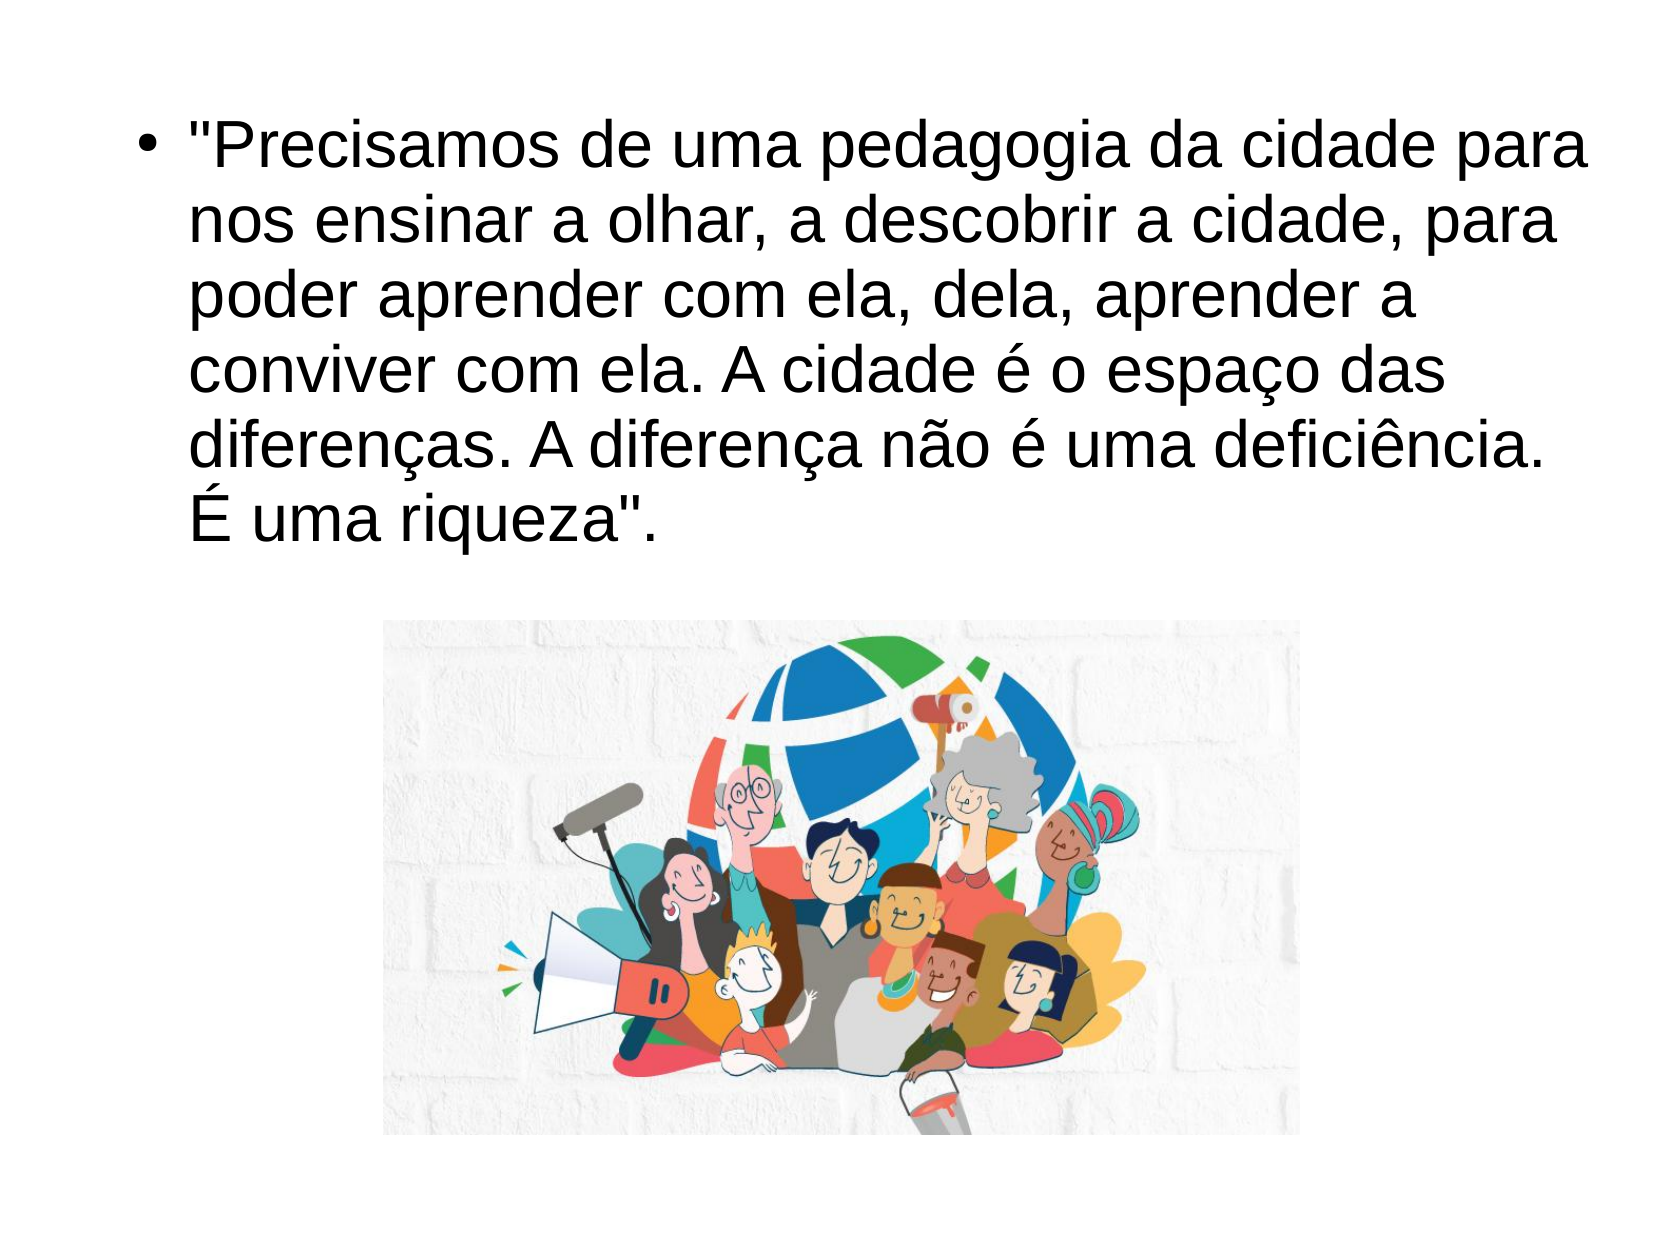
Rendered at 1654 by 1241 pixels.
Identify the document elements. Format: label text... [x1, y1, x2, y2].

picture [383, 620, 1300, 1135]
list "Precisamos de uma pedagogia da cidade para nos ensinar a olhar, a descobrir a cidade, para poder aprender com ela, dela, aprender a conviver com ela. A cidade é o espaço das diferenças. A diferença não é uma deficiência. É uma riqueza". [118, 107, 1607, 827]
